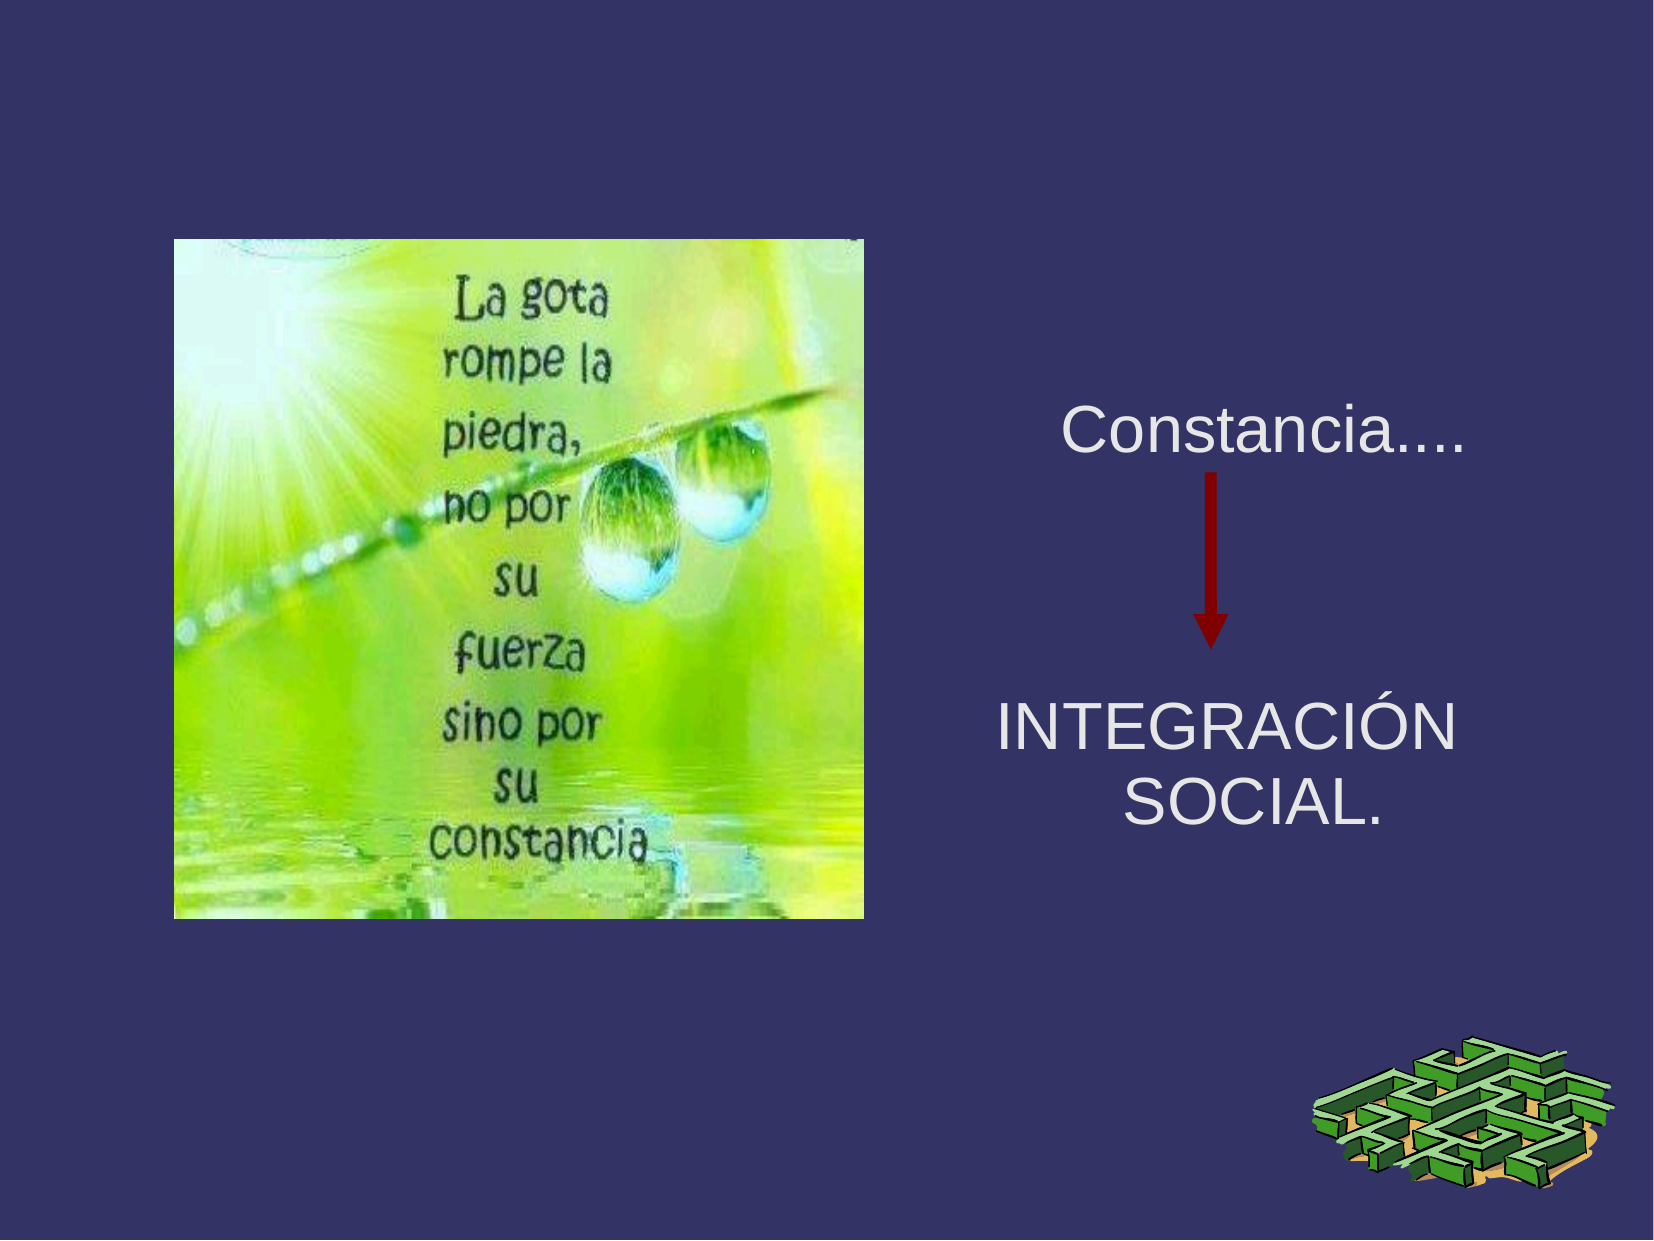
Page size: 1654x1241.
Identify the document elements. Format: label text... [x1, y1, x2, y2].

picture [174, 239, 864, 1122]
list Constancia.... INTEGRACIÓN SOCIAL. [887, 234, 1565, 1004]
